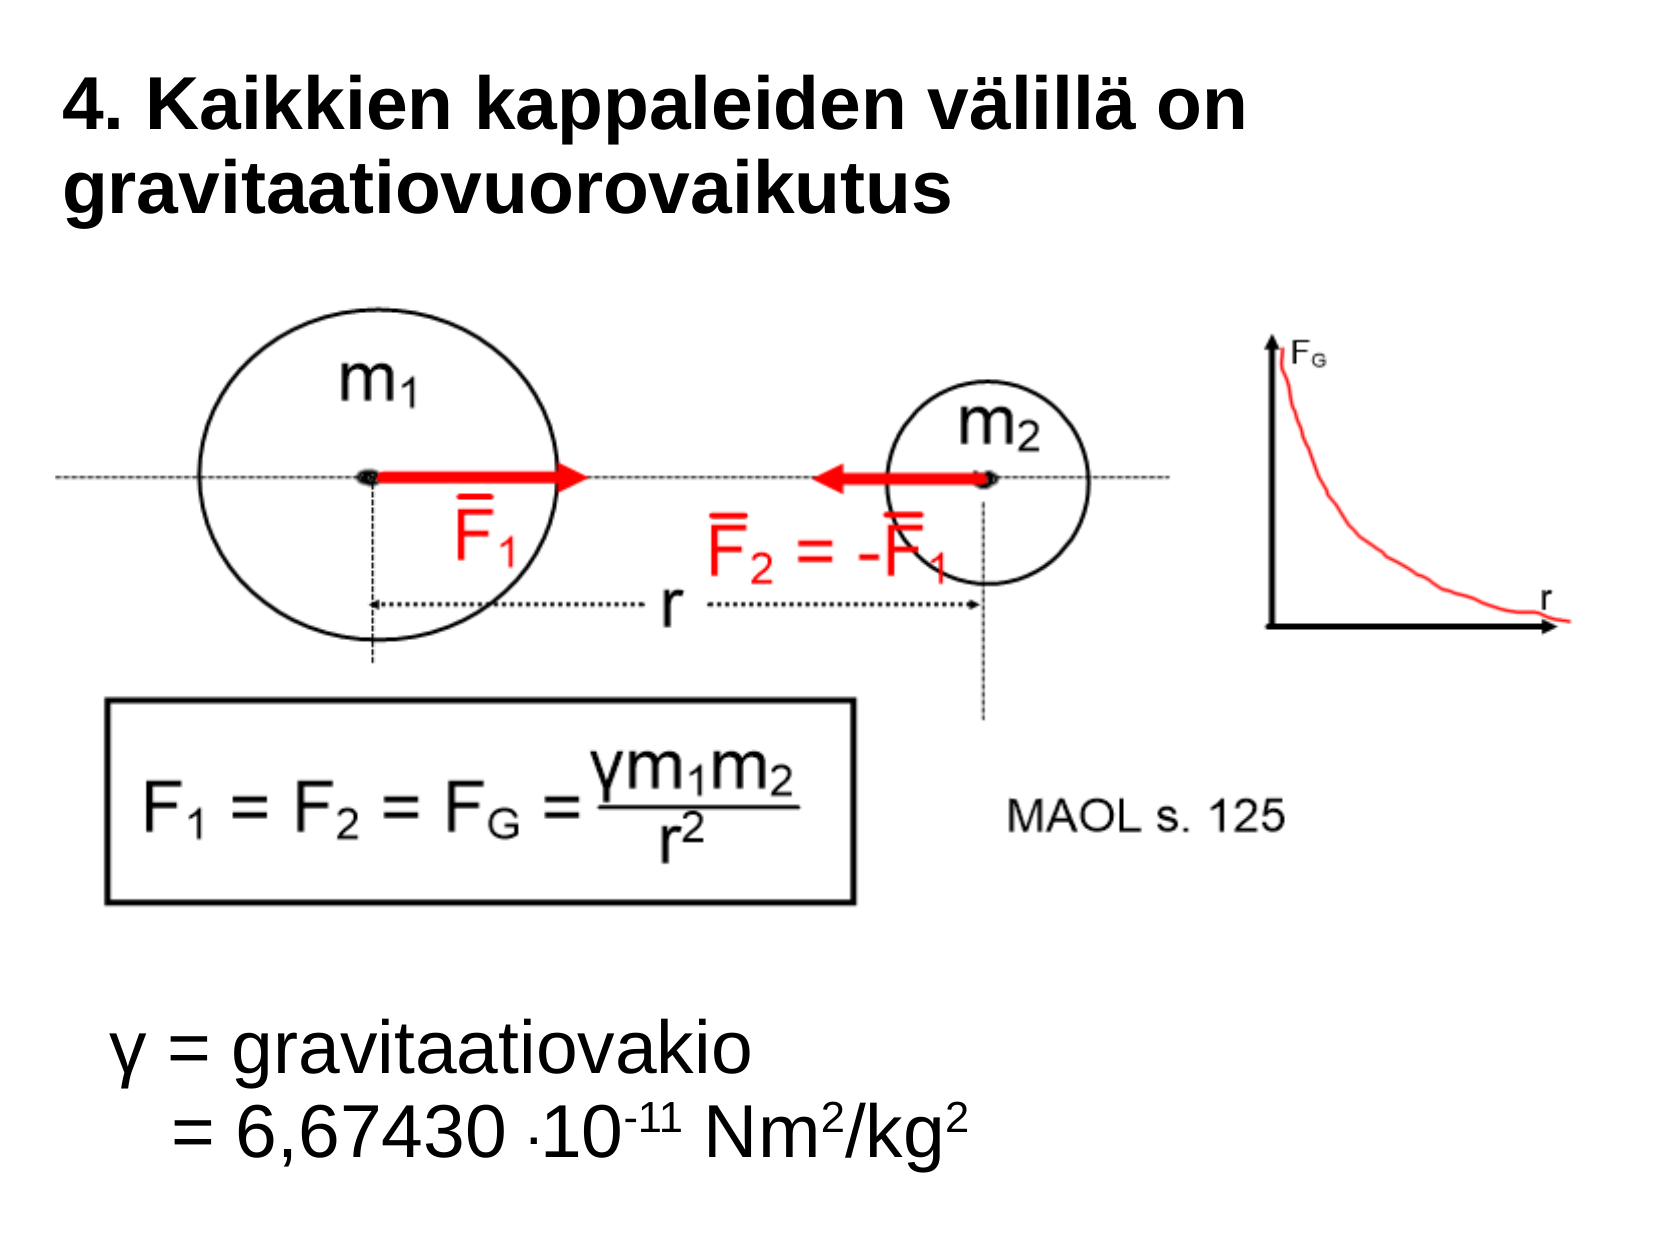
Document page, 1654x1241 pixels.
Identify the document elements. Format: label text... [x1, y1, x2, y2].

text_box γ = gravitaatiovakio = 6,67430 .10-11 Nm2/kg2 [94, 998, 985, 1182]
text_box 4. Kaikkien kappaleiden välillä on gravitaatiovuorovaikutus Newtonin gravitaatiolaki [47, 54, 1536, 414]
picture [55, 236, 1630, 920]
